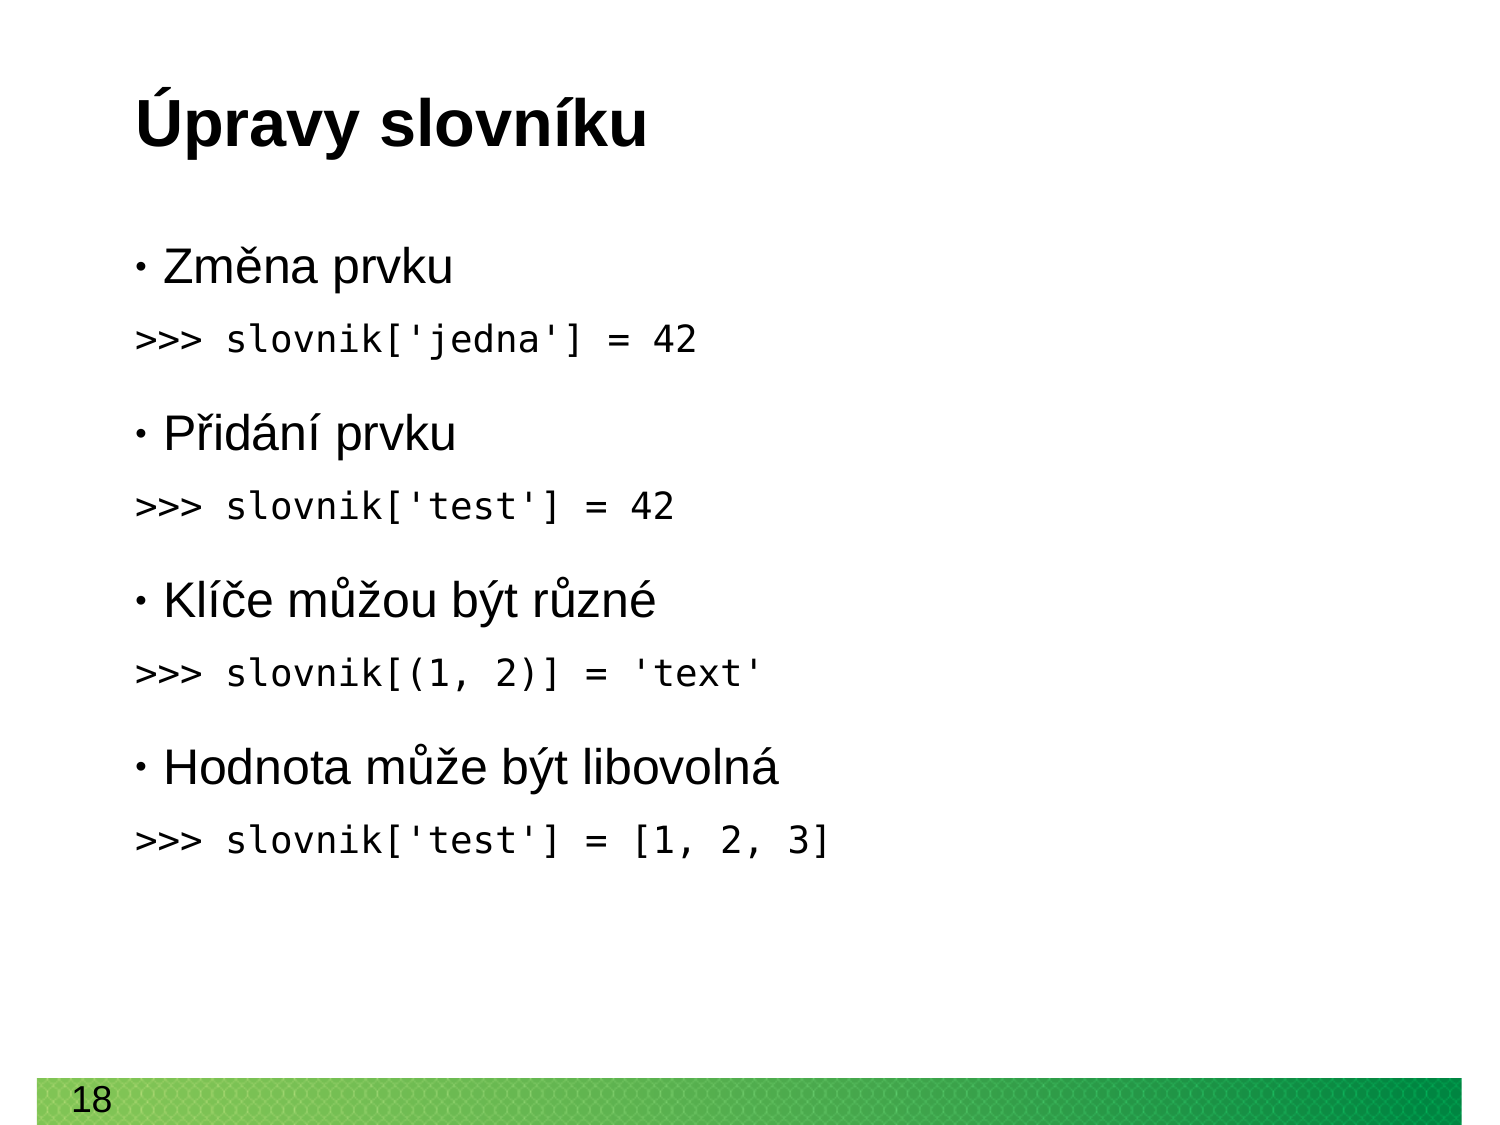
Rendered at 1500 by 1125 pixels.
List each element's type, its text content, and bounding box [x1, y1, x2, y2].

title Úpravy slovníku [135, 41, 1372, 204]
picture [36, 1078, 1462, 1125]
list Změna prvku >>> slovnik['jedna'] = 42 Přidání prvku >>> slovnik['test'] = 42 Klíče můžou být různé >>> slovnik[(1, 2)] = 'text' Hodnota může být libovolná >>> slovnik['test'] = [1, 2, 3] [135, 238, 1372, 892]
